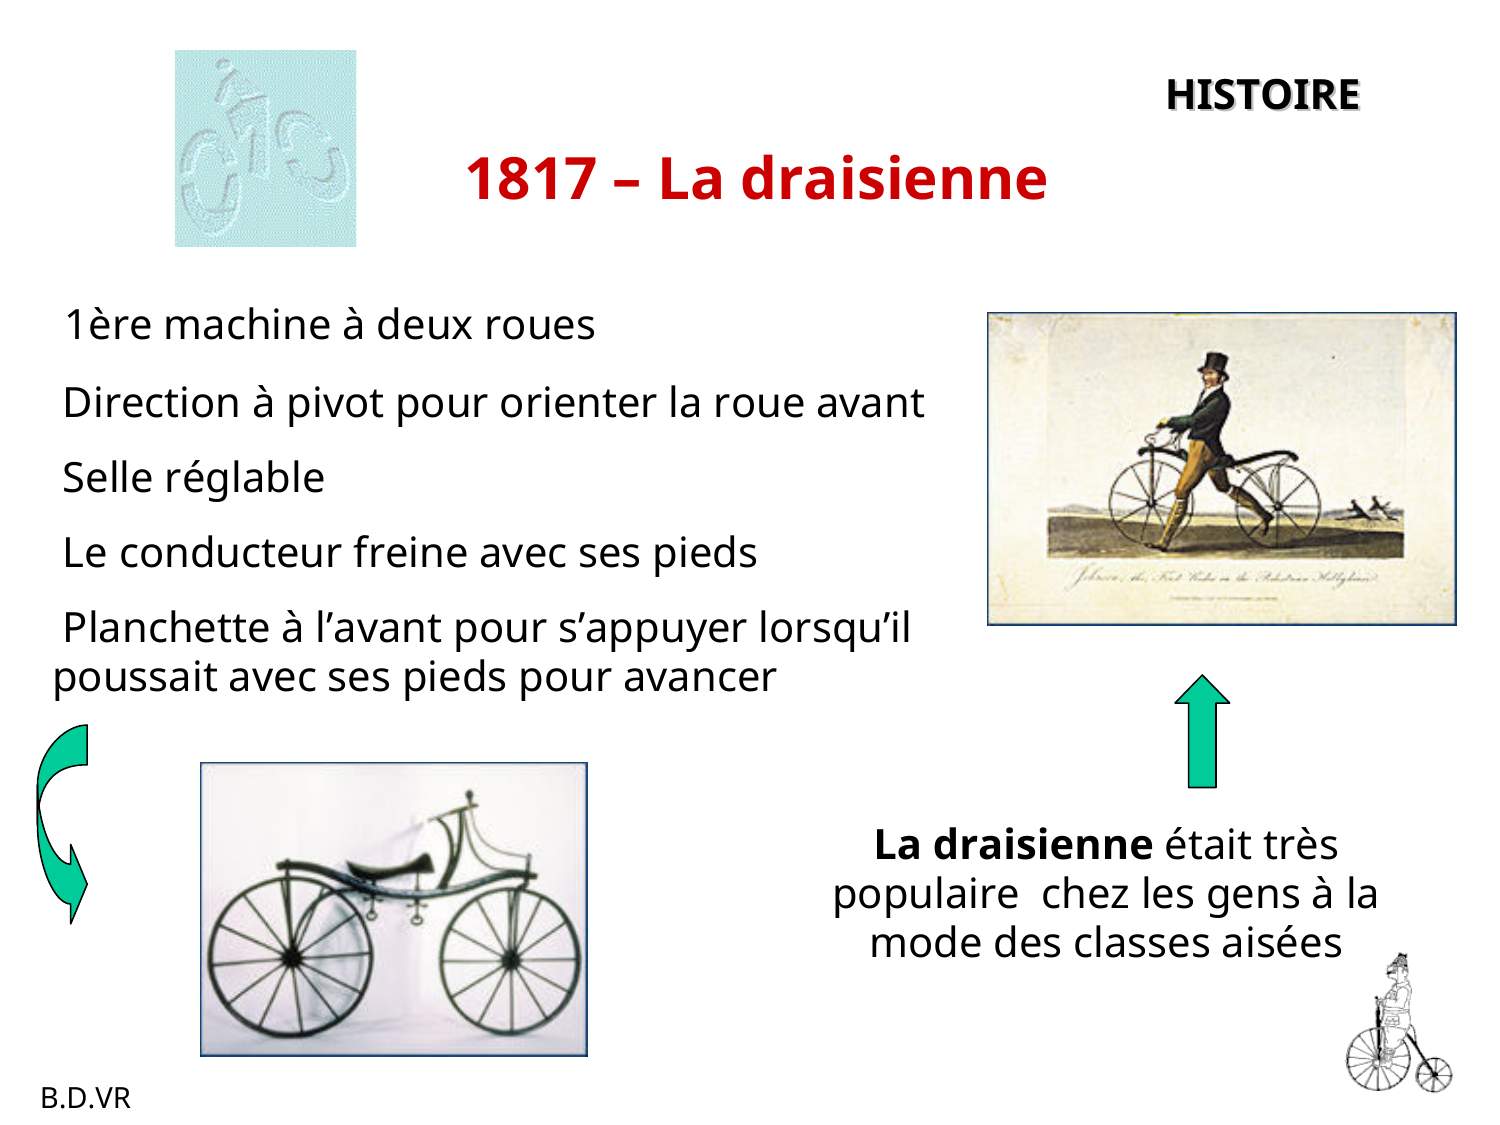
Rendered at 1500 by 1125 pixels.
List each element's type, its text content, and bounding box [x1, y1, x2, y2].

chart [174, 50, 357, 247]
text_box 1817 – La draisienne [450, 137, 1101, 235]
text_box B.D.VR [24, 1073, 175, 1125]
picture [987, 312, 1457, 626]
title [275, 125, 1276, 283]
text_box La draisienne était très populaire chez les gens à la mode des classes aisées [787, 812, 1426, 990]
text_box 1ère machine à deux roues Direction à pivot pour orienter la roue avant Selle réglable Le conducteur freine avec ses pieds Planchette à l’avant pour s’appuyer lorsqu’il poussait avec ses pieds pour avancer [37, 287, 963, 799]
picture [200, 799, 588, 1057]
text_box HISTOIRE [1150, 62, 1402, 128]
picture [1337, 949, 1471, 1100]
